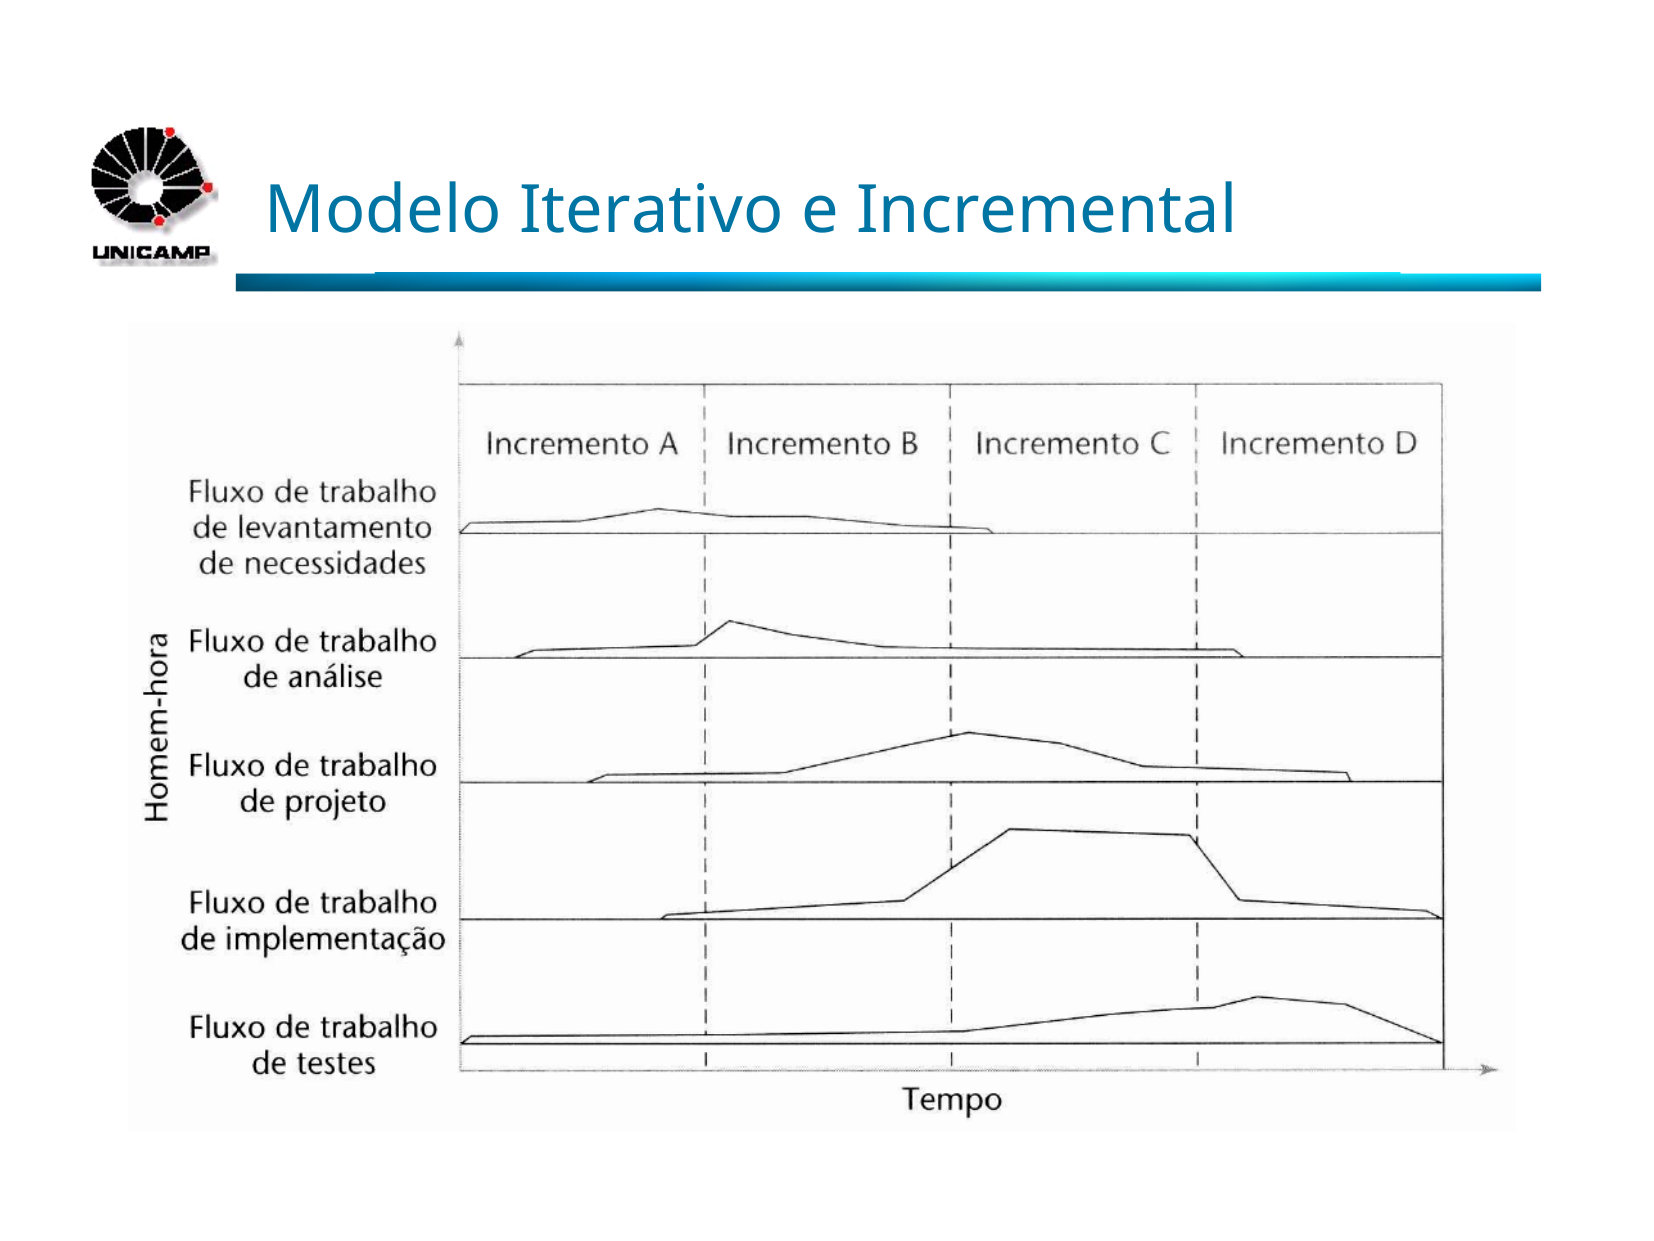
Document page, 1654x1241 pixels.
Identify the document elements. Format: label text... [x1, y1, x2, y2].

picture [125, 272, 1654, 295]
picture [128, 322, 1516, 1132]
title Modelo Iterativo e Incremental [264, 42, 1534, 250]
